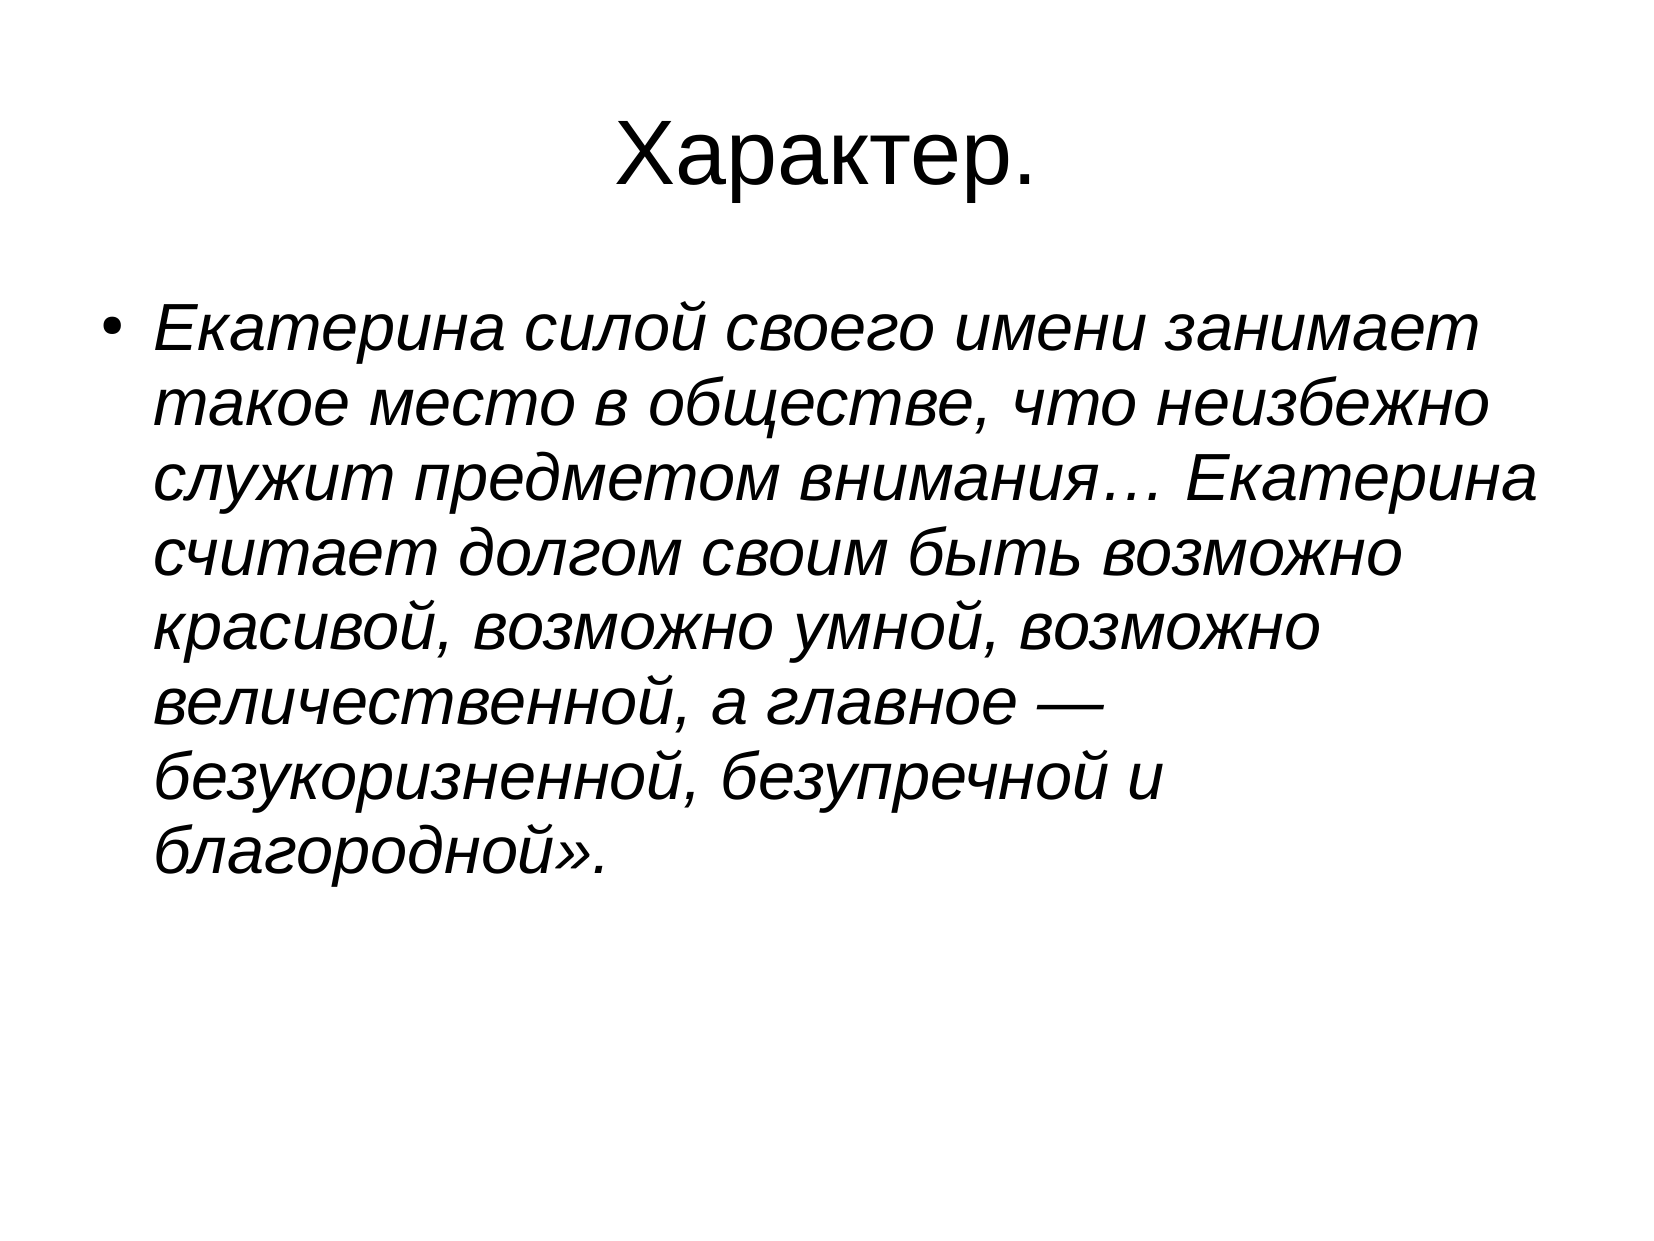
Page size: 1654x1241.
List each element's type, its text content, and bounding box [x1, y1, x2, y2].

title Характер. [82, 49, 1571, 257]
list Екатерина силой своего имени занимает такое место в обществе, что неизбежно служит предметом внимания… Екатерина считает долгом своим быть возможно красивой, возможно умной, возможно величественной, а главное — безукоризненной, безупречной и благородной». [82, 290, 1571, 1109]
